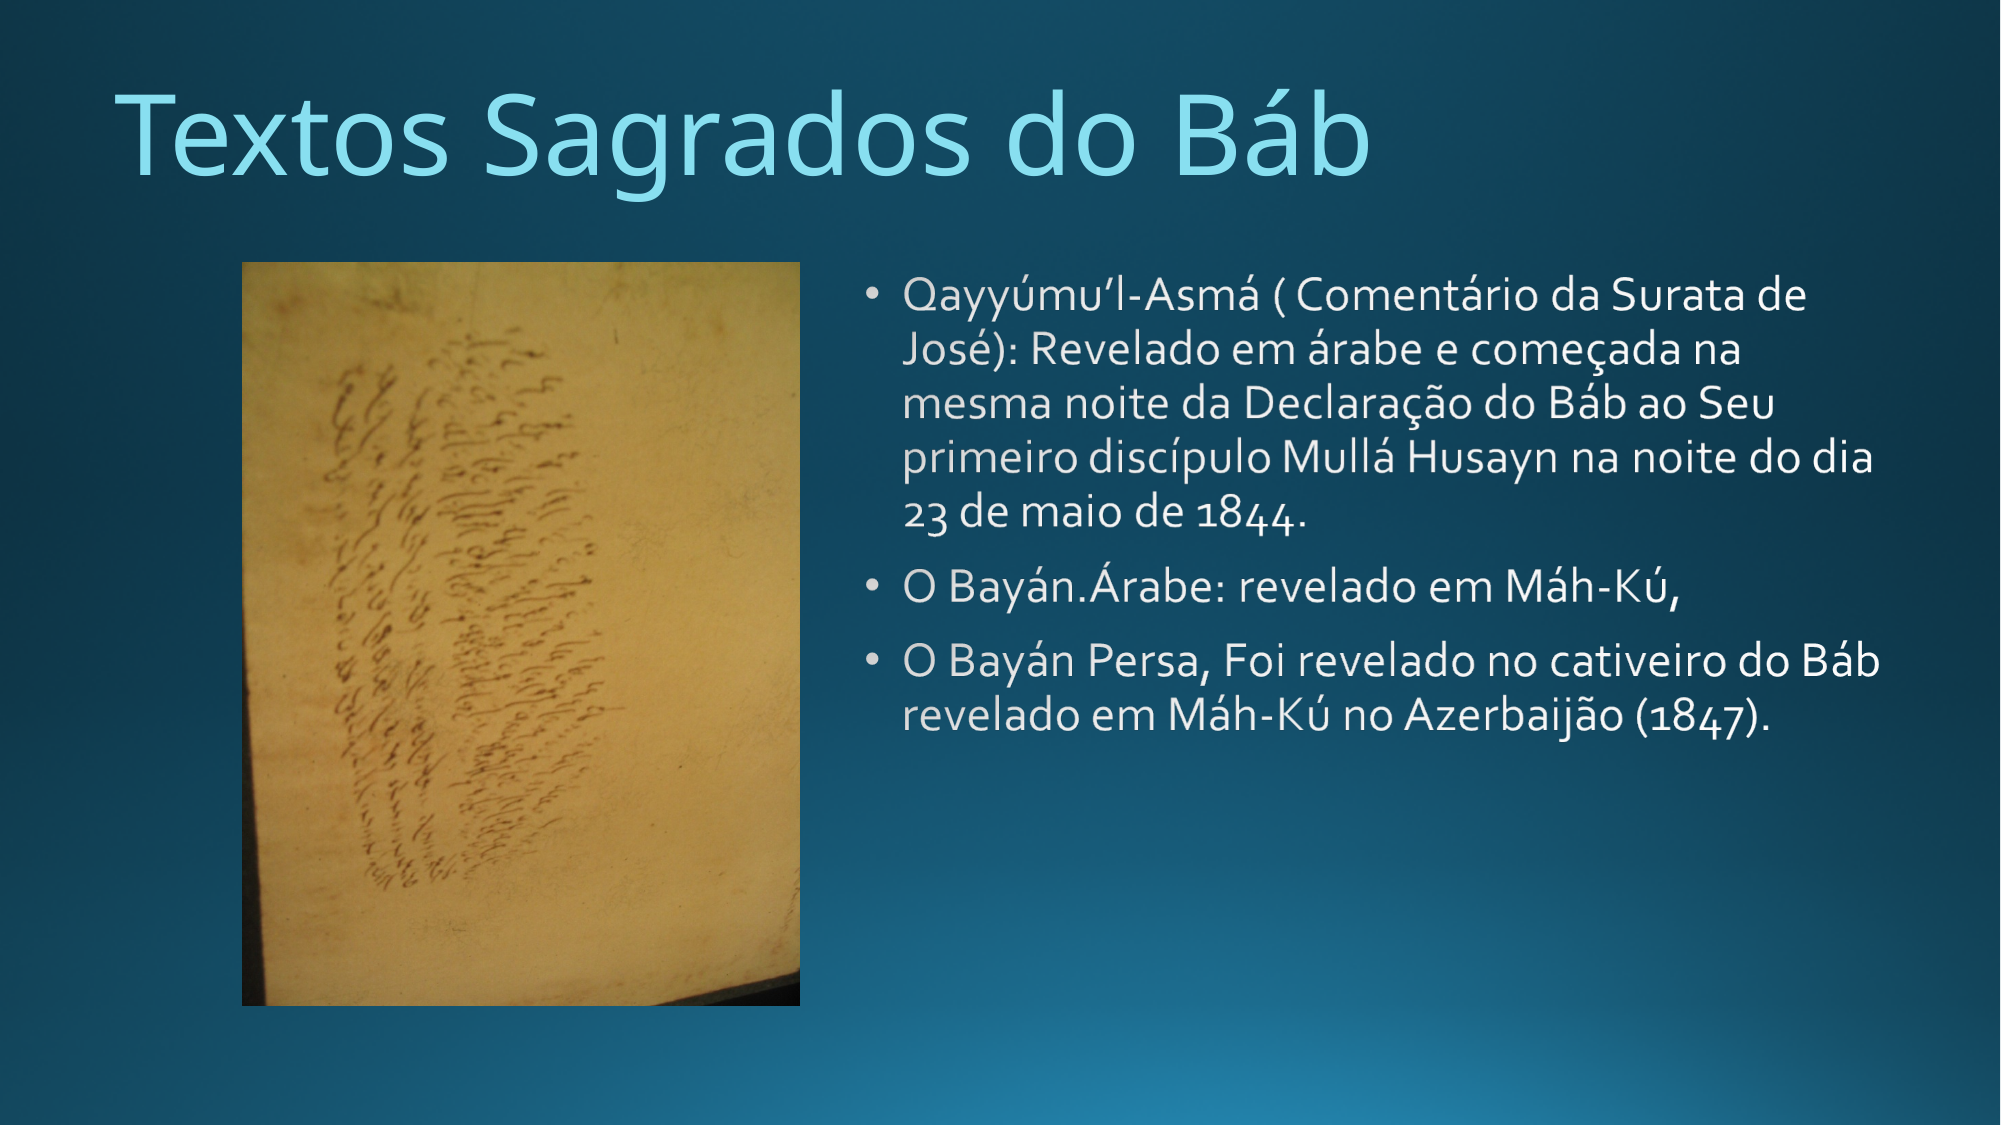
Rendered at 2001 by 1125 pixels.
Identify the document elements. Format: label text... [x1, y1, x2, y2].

picture [0, 0, 2001, 1125]
text_box [242, 262, 800, 1006]
title Textos Sagrados do Báb [99, 45, 1900, 234]
text_box [848, 263, 1900, 1047]
